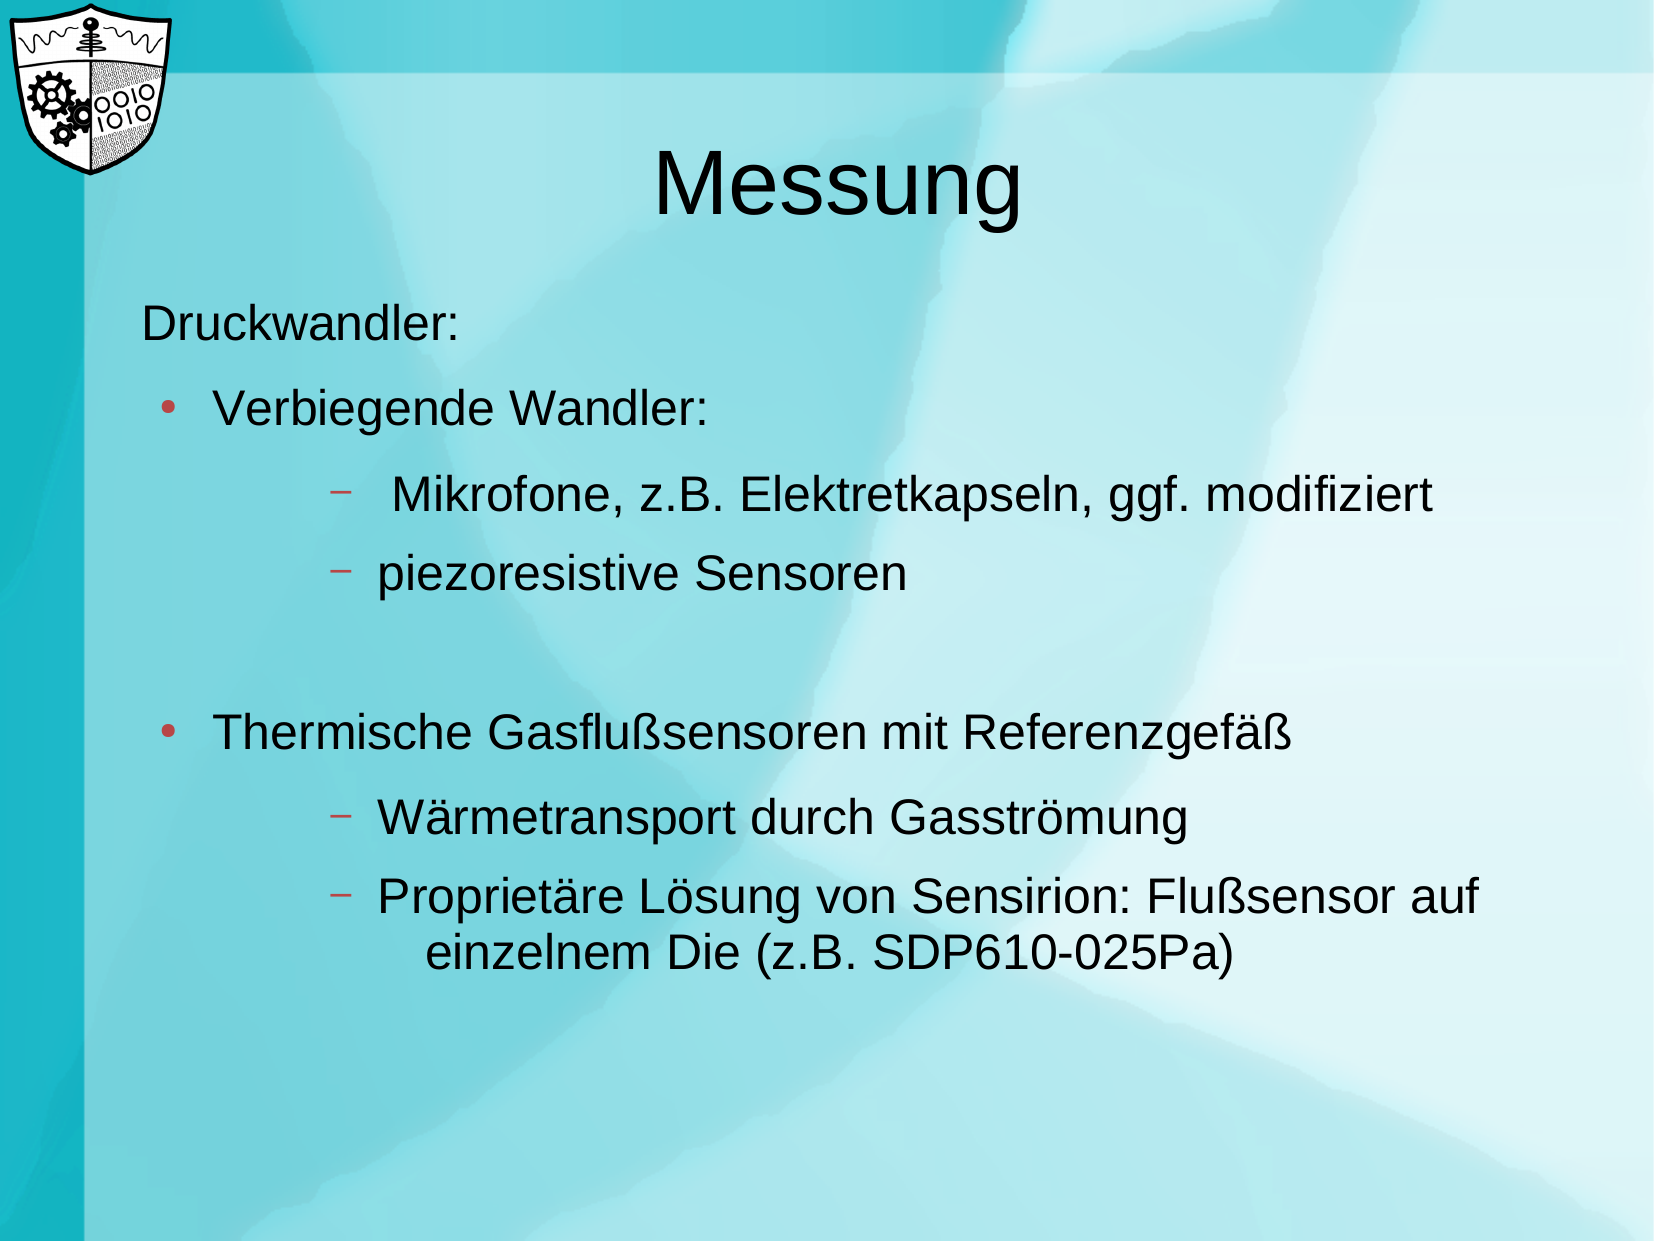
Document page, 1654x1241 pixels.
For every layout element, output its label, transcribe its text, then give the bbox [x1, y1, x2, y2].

title Messung [94, 78, 1583, 287]
picture [0, 0, 1654, 1241]
list Druckwandler: Verbiegende Wandler: Mikrofone, z.B. Elektretkapseln, ggf. modifiziert piezoresistive Sensoren Thermische Gasflußsensoren mit Referenzgefäß Wärmetransport durch Gasströmung Proprietäre Lösung von Sensirion: Flußsensor auf einzelnem Die (z.B. SDP610-025Pa) [141, 295, 1506, 1063]
